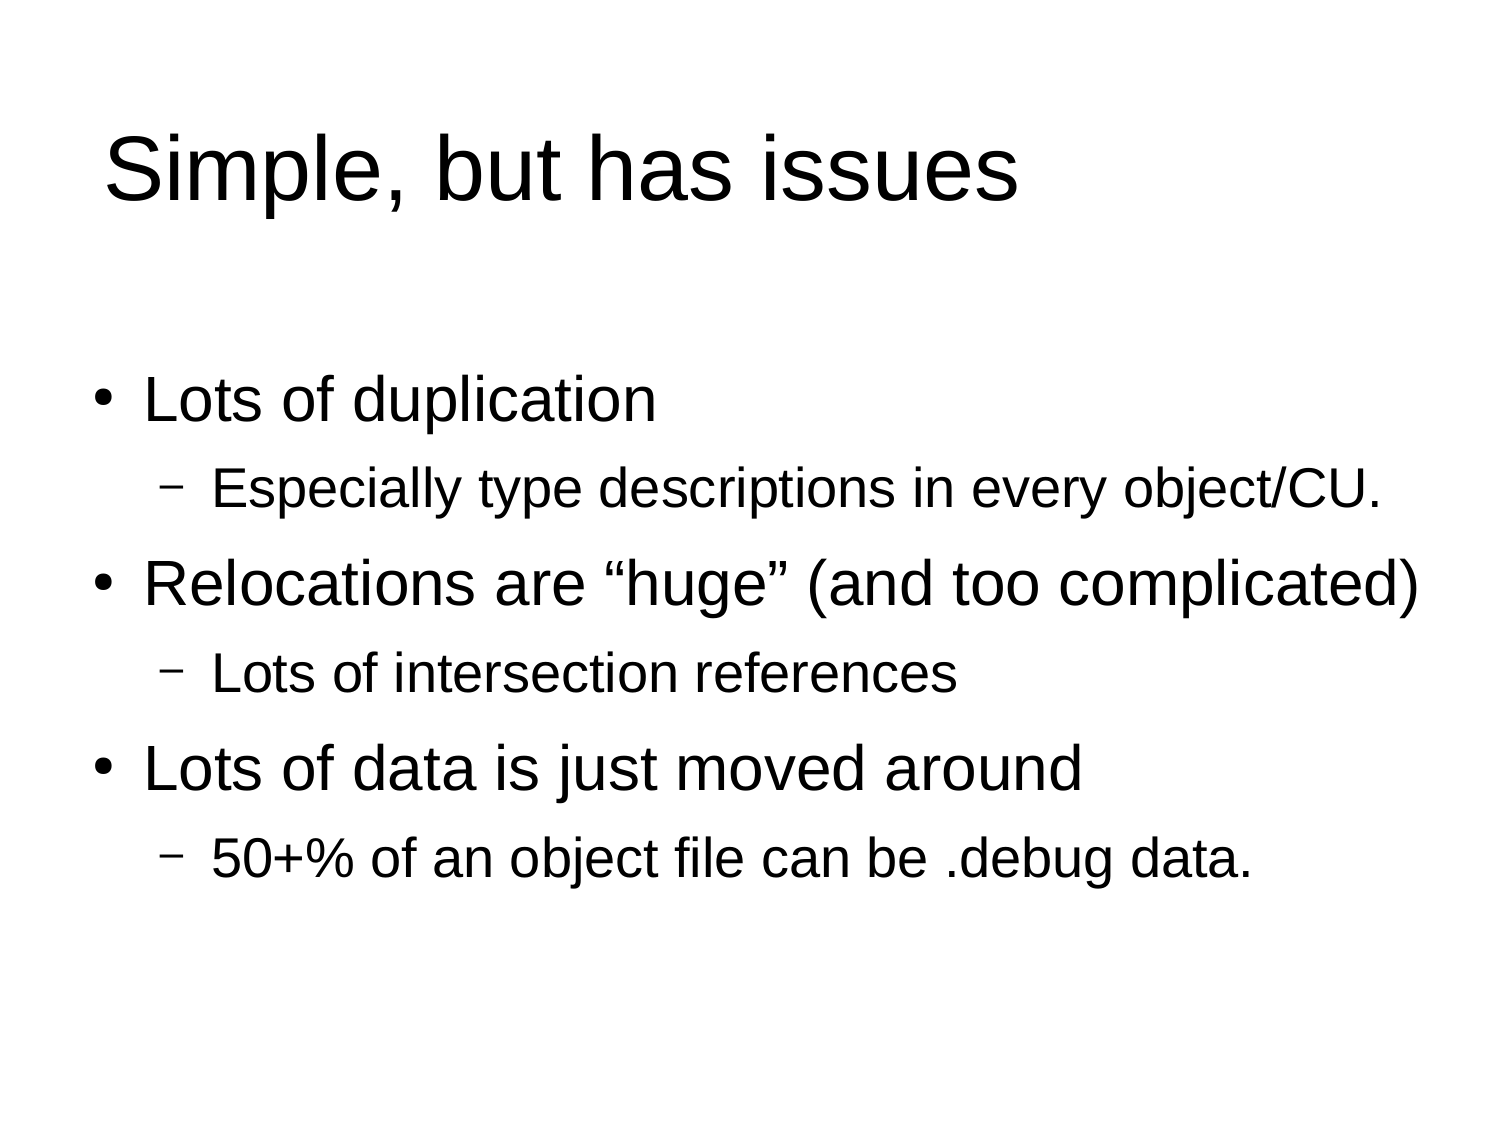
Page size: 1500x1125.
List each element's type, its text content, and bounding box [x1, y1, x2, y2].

list Lots of duplication Especially type descriptions in every object/CU. Relocations are “huge” (and too complicated) Lots of intersection references Lots of data is just moved around 50+% of an object file can be .debug data. [75, 263, 1425, 916]
title Simple, but has issues [103, 59, 1397, 263]
